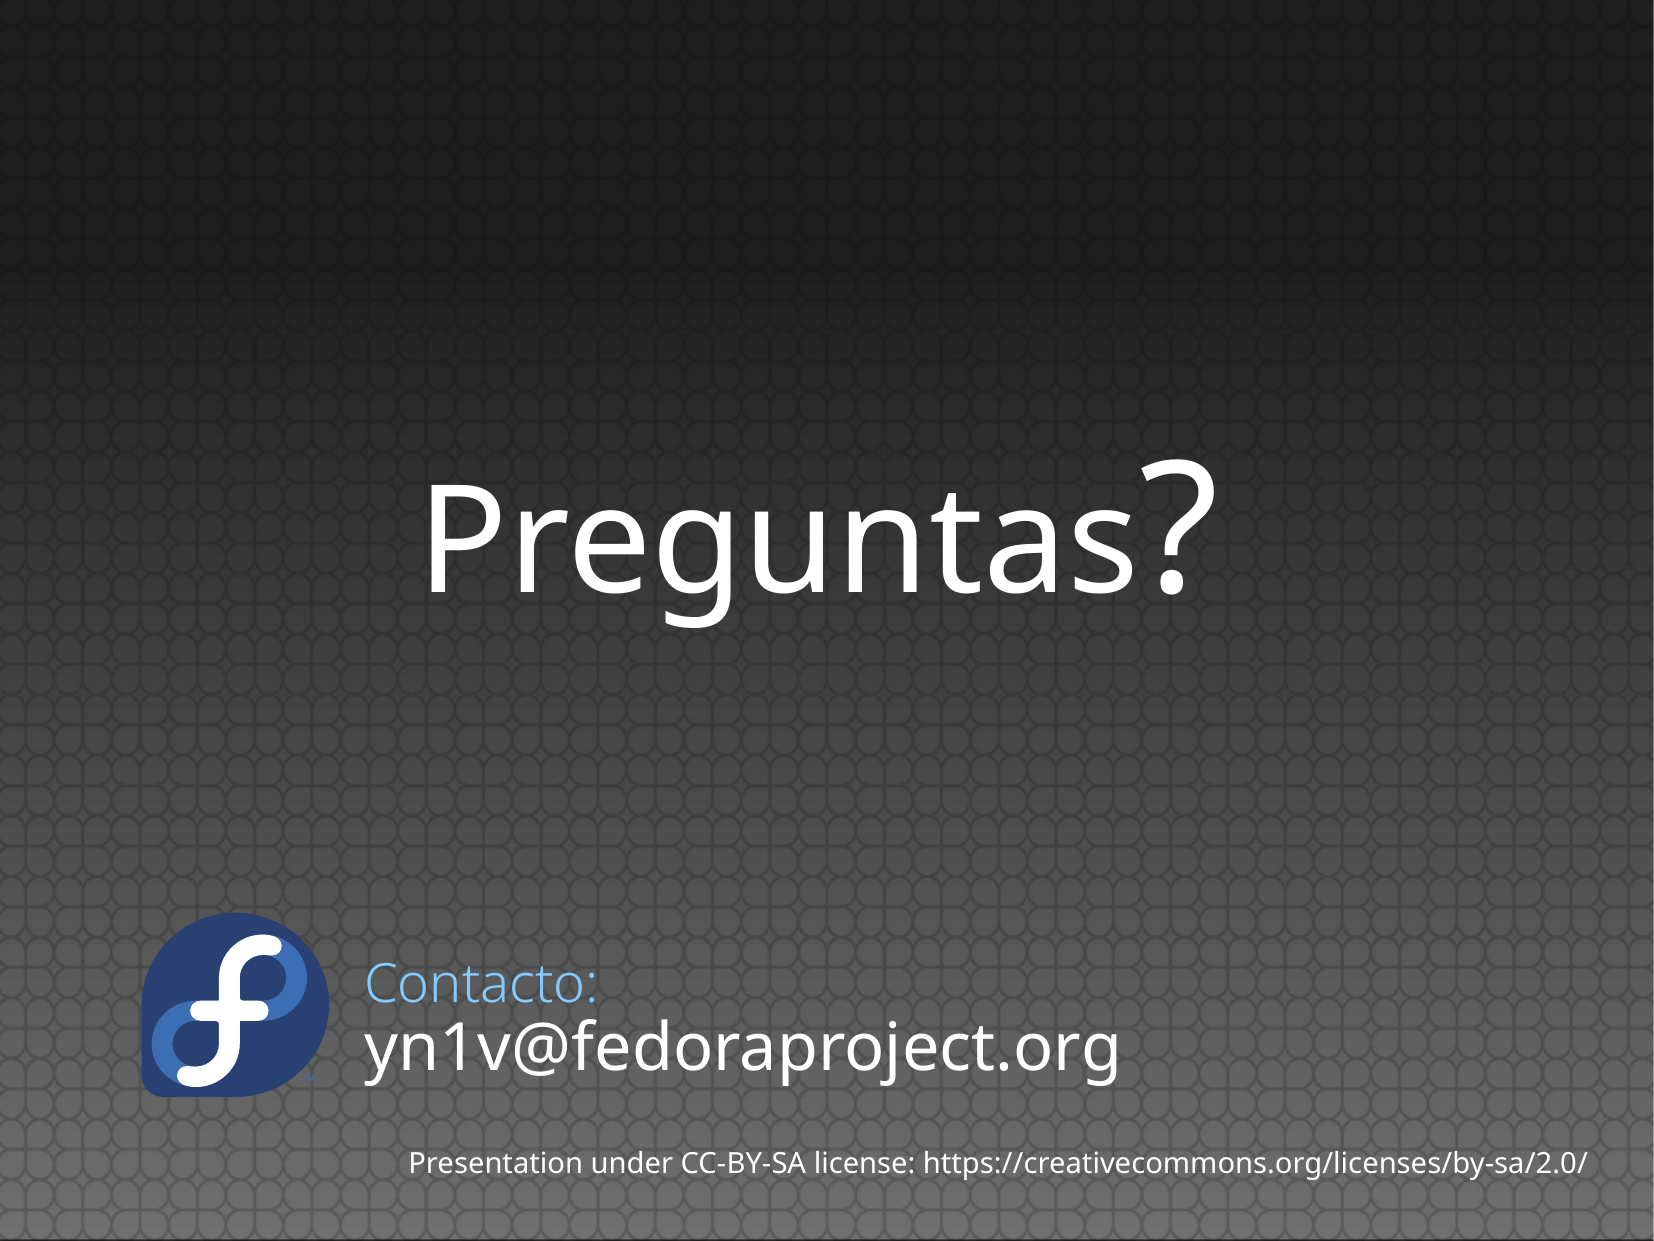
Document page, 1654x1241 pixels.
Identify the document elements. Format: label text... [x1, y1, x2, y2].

text_box Presentation under CC-BY-SA license: https://creativecommons.org/licenses/by-sa/2.0/ [52, 1135, 1611, 1219]
text_box yn1v@fedoraproject.org [349, 992, 1455, 1085]
text_box Contacto: [349, 937, 703, 1016]
title Preguntas? [30, 414, 1606, 628]
picture [0, 0, 1654, 1241]
